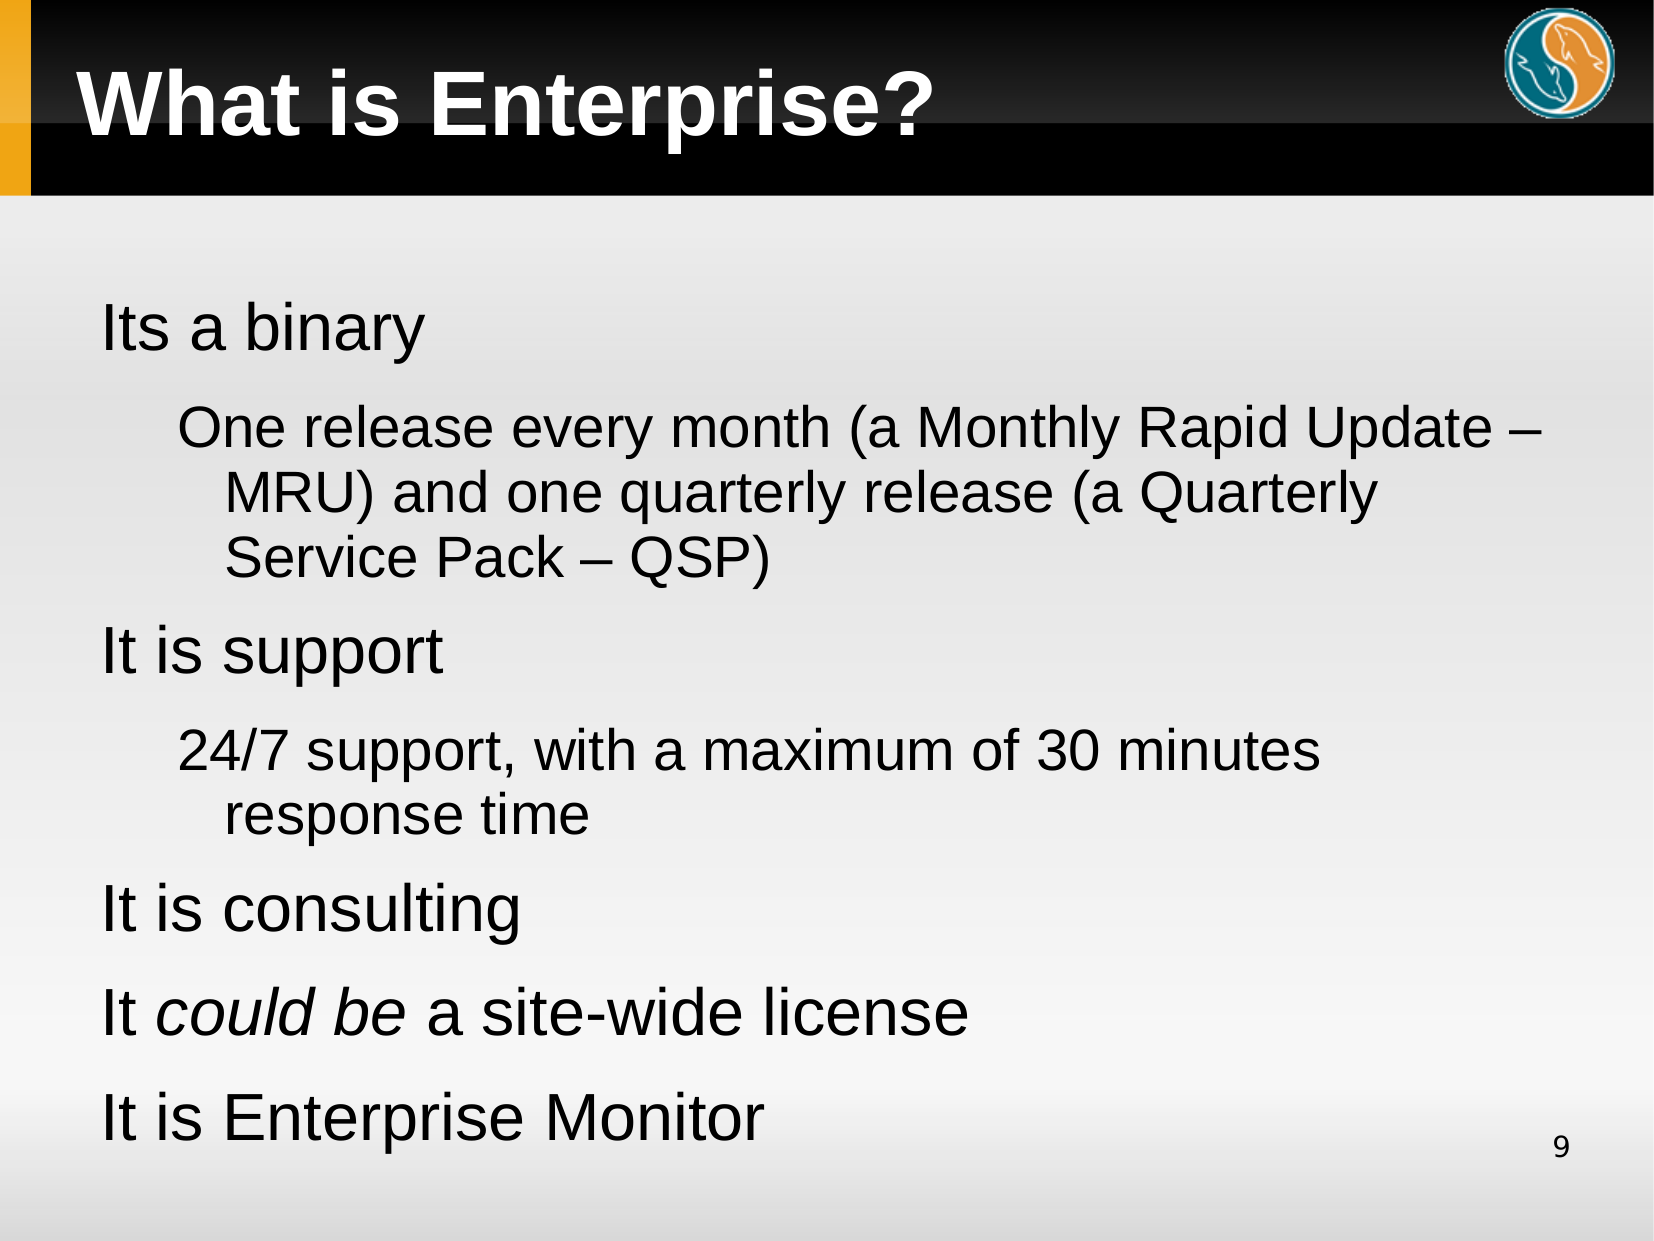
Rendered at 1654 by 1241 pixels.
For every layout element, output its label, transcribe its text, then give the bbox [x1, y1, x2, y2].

title What is Enterprise? [76, 7, 1565, 200]
picture [0, 0, 1654, 1241]
list Its a binary One release every month (a Monthly Rapid Update – MRU) and one quarterly release (a Quarterly Service Pack – QSP) It is support 24/7 support, with a maximum of 30 minutes response time It is consulting It could be a site-wide license It is Enterprise Monitor [82, 290, 1571, 1155]
